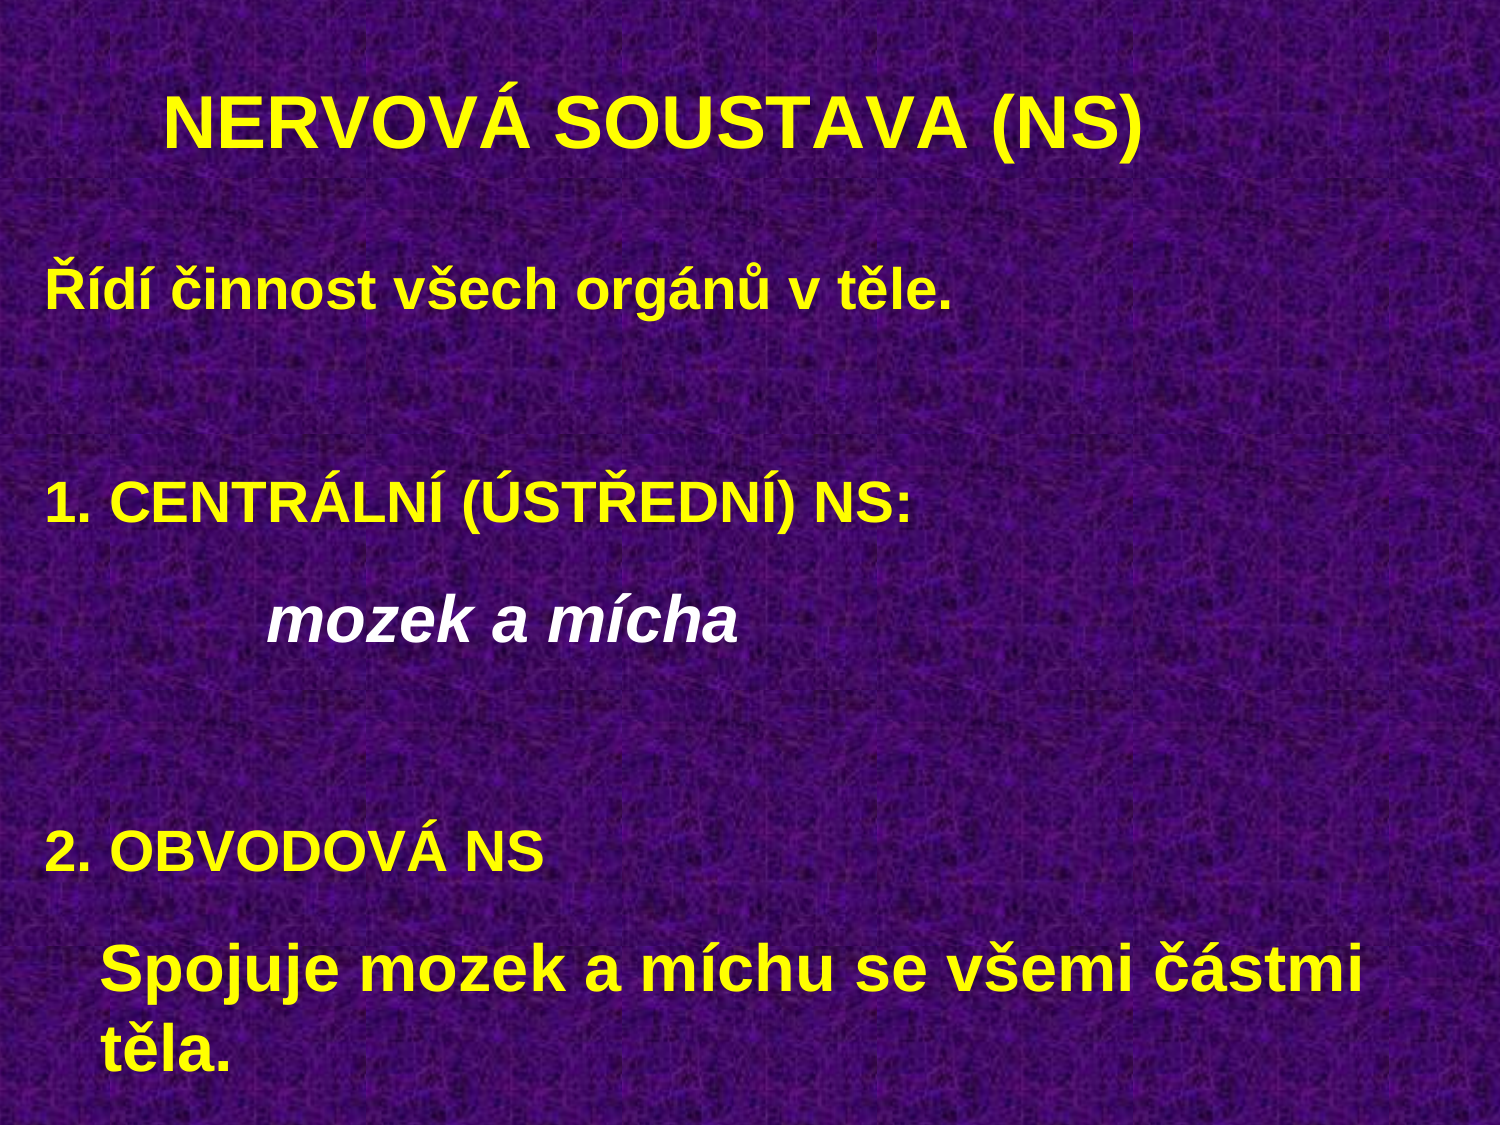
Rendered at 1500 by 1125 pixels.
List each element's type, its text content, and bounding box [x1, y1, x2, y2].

text_box Řídí činnost všech orgánů v těle. 1. CENTRÁLNÍ (ÚSTŘEDNÍ) NS: mozek a mícha 2. OBVODOVÁ NS Spojuje mozek a míchu se všemi částmi těla. [29, 243, 1500, 1125]
picture [0, 0, 1500, 1125]
text_box NERVOVÁ SOUSTAVA (NS) [147, 66, 1341, 172]
